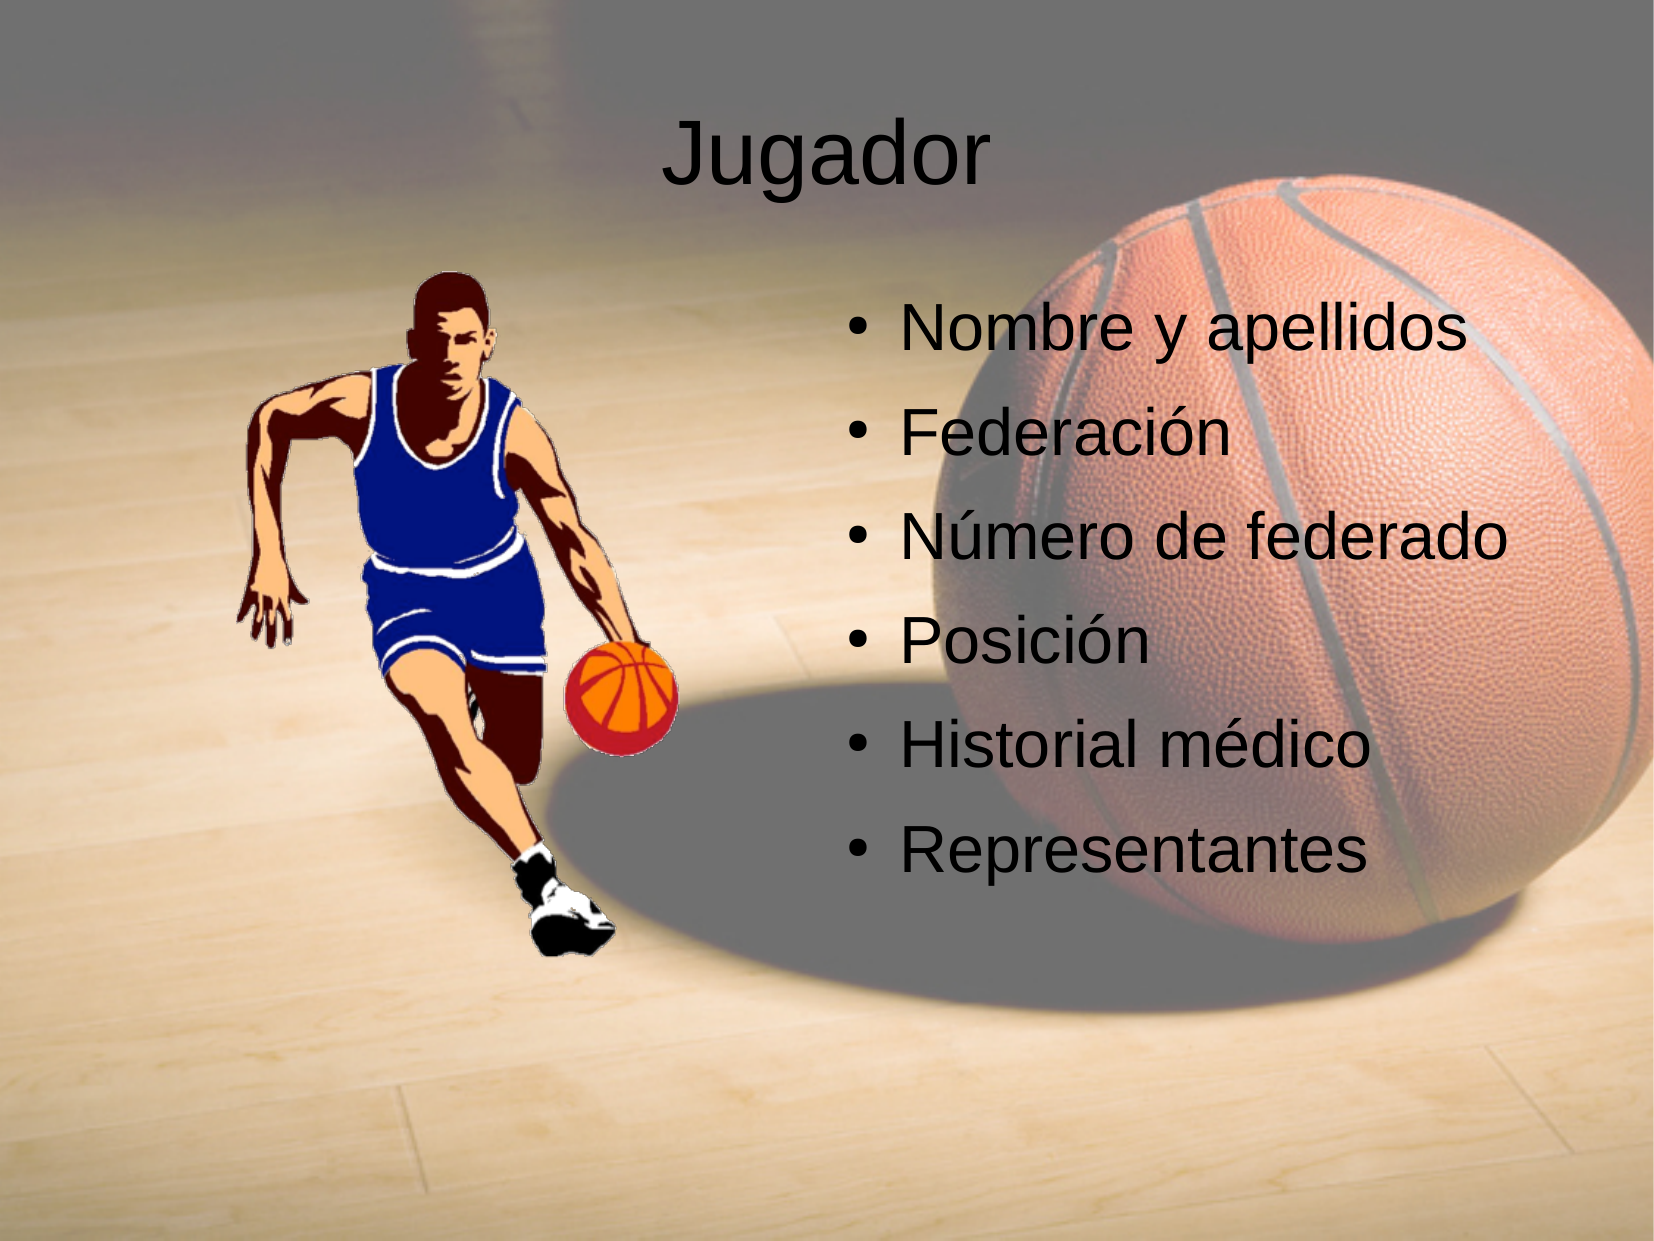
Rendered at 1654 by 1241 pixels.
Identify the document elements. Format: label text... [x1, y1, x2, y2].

title Jugador [82, 49, 1571, 257]
picture [0, 0, 1654, 1241]
list Nombre y apellidos Federación Número de federado Posición Historial médico Representantes [828, 290, 1539, 1010]
